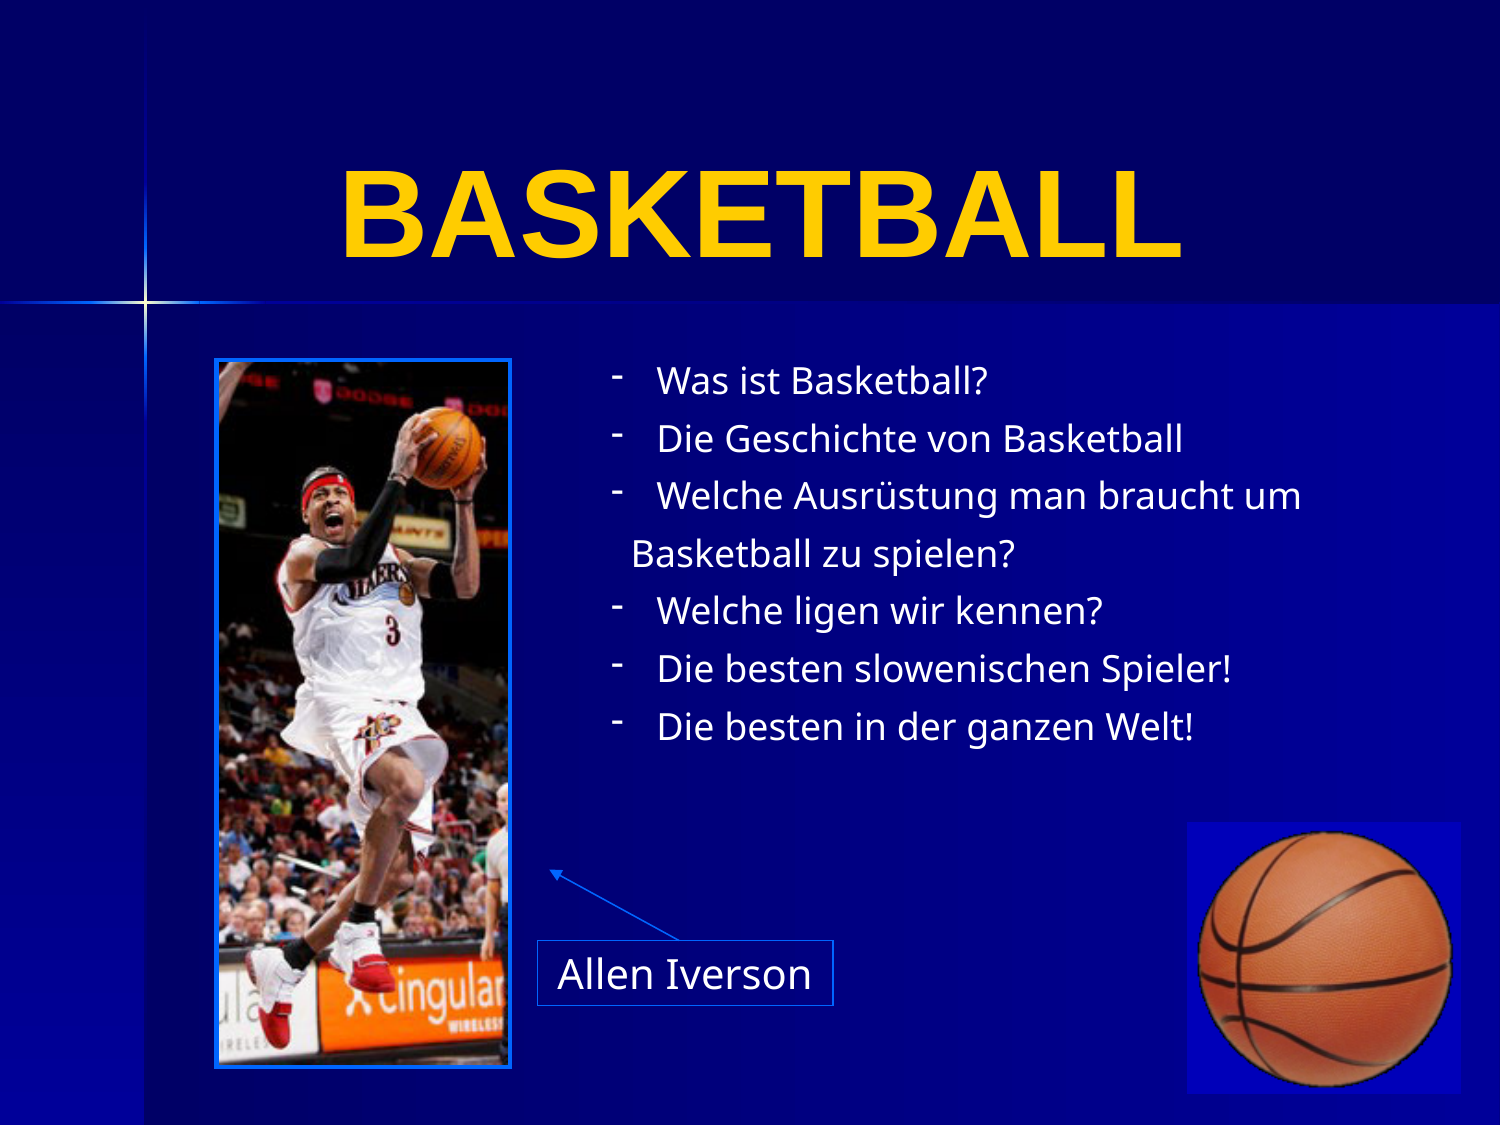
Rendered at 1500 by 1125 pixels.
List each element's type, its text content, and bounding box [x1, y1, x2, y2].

picture [218, 361, 508, 1065]
text_box Allen Iverson [537, 940, 833, 1006]
picture [1187, 822, 1461, 1094]
text_box BASKETBALL [88, 125, 1436, 291]
text_box Was ist Basketball? Die Geschichte von Basketball Welche Ausrüstung man braucht um Basketball zu spielen? Welche ligen wir kennen? Die besten slowenischen Spieler! Die besten in der ganzen Welt! [596, 349, 1412, 813]
